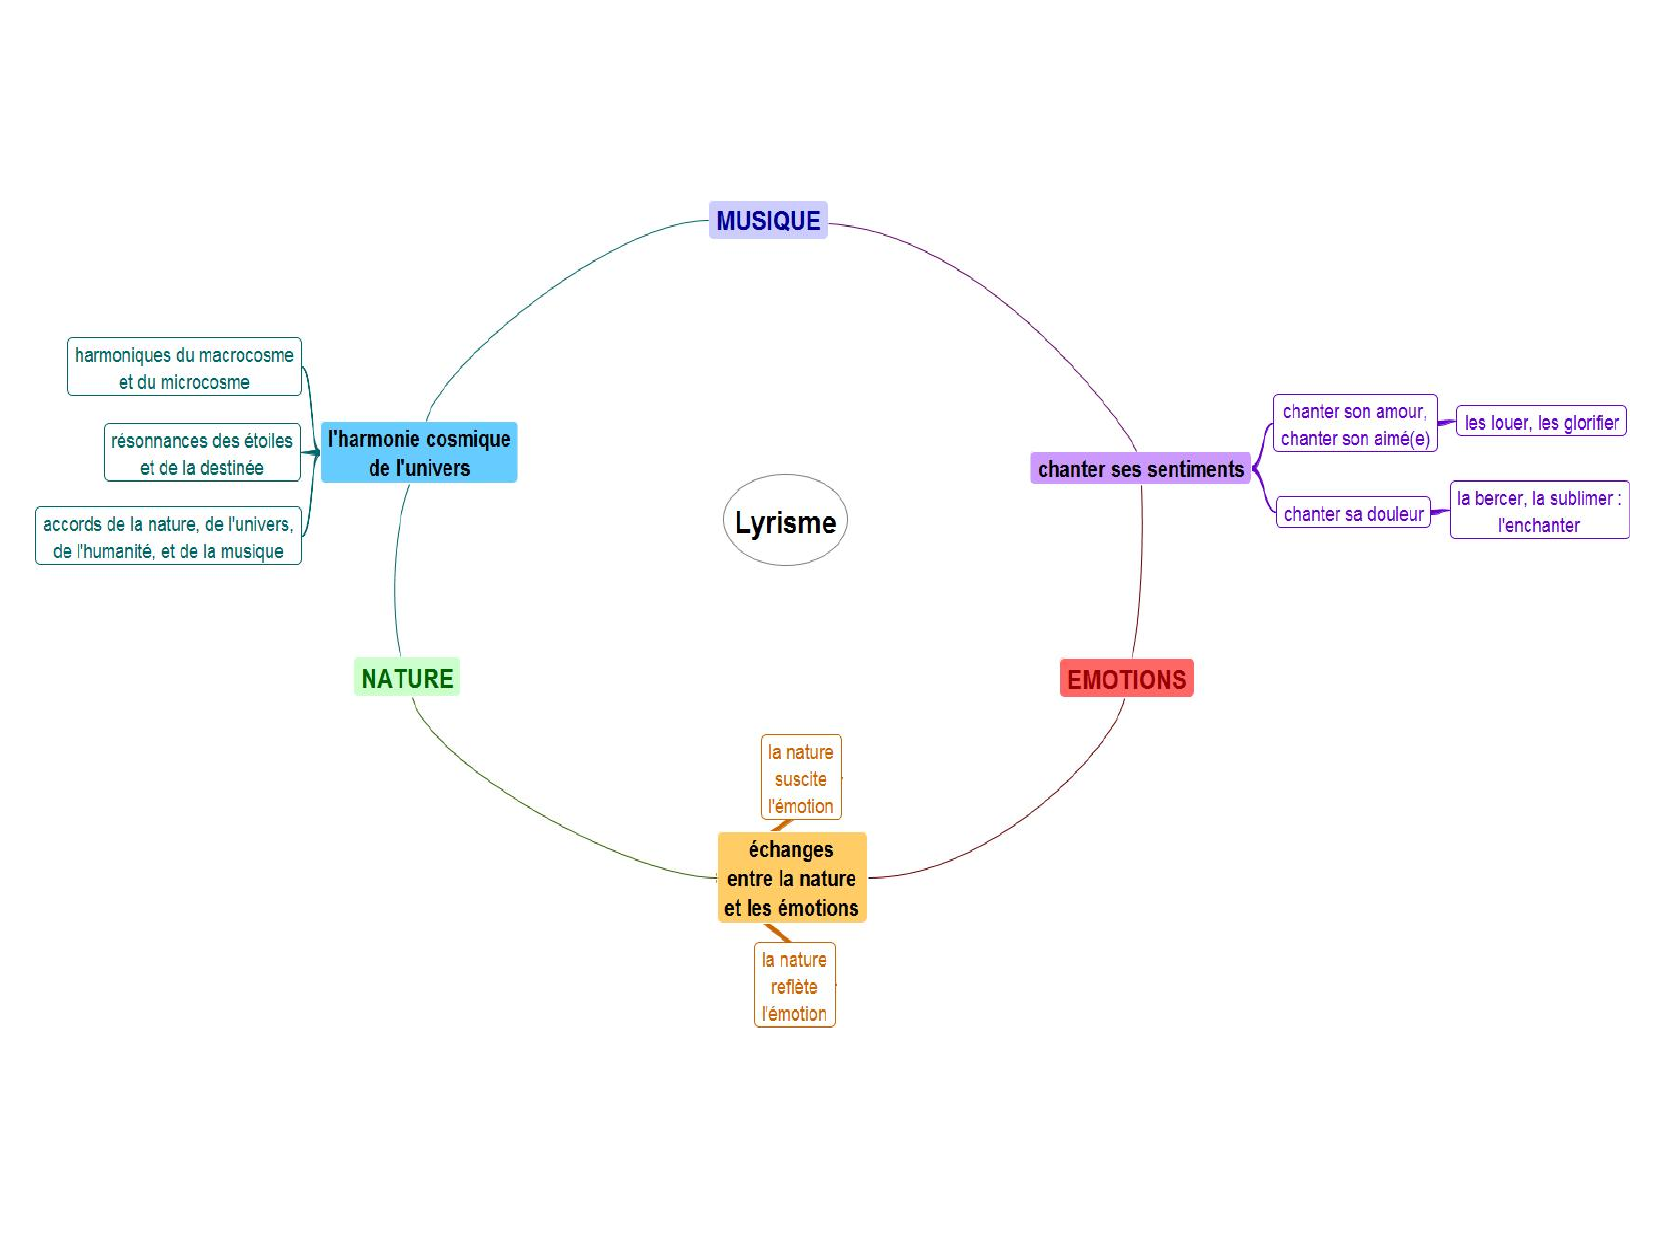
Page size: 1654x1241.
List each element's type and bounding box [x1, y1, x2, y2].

picture [35, 200, 1630, 1028]
